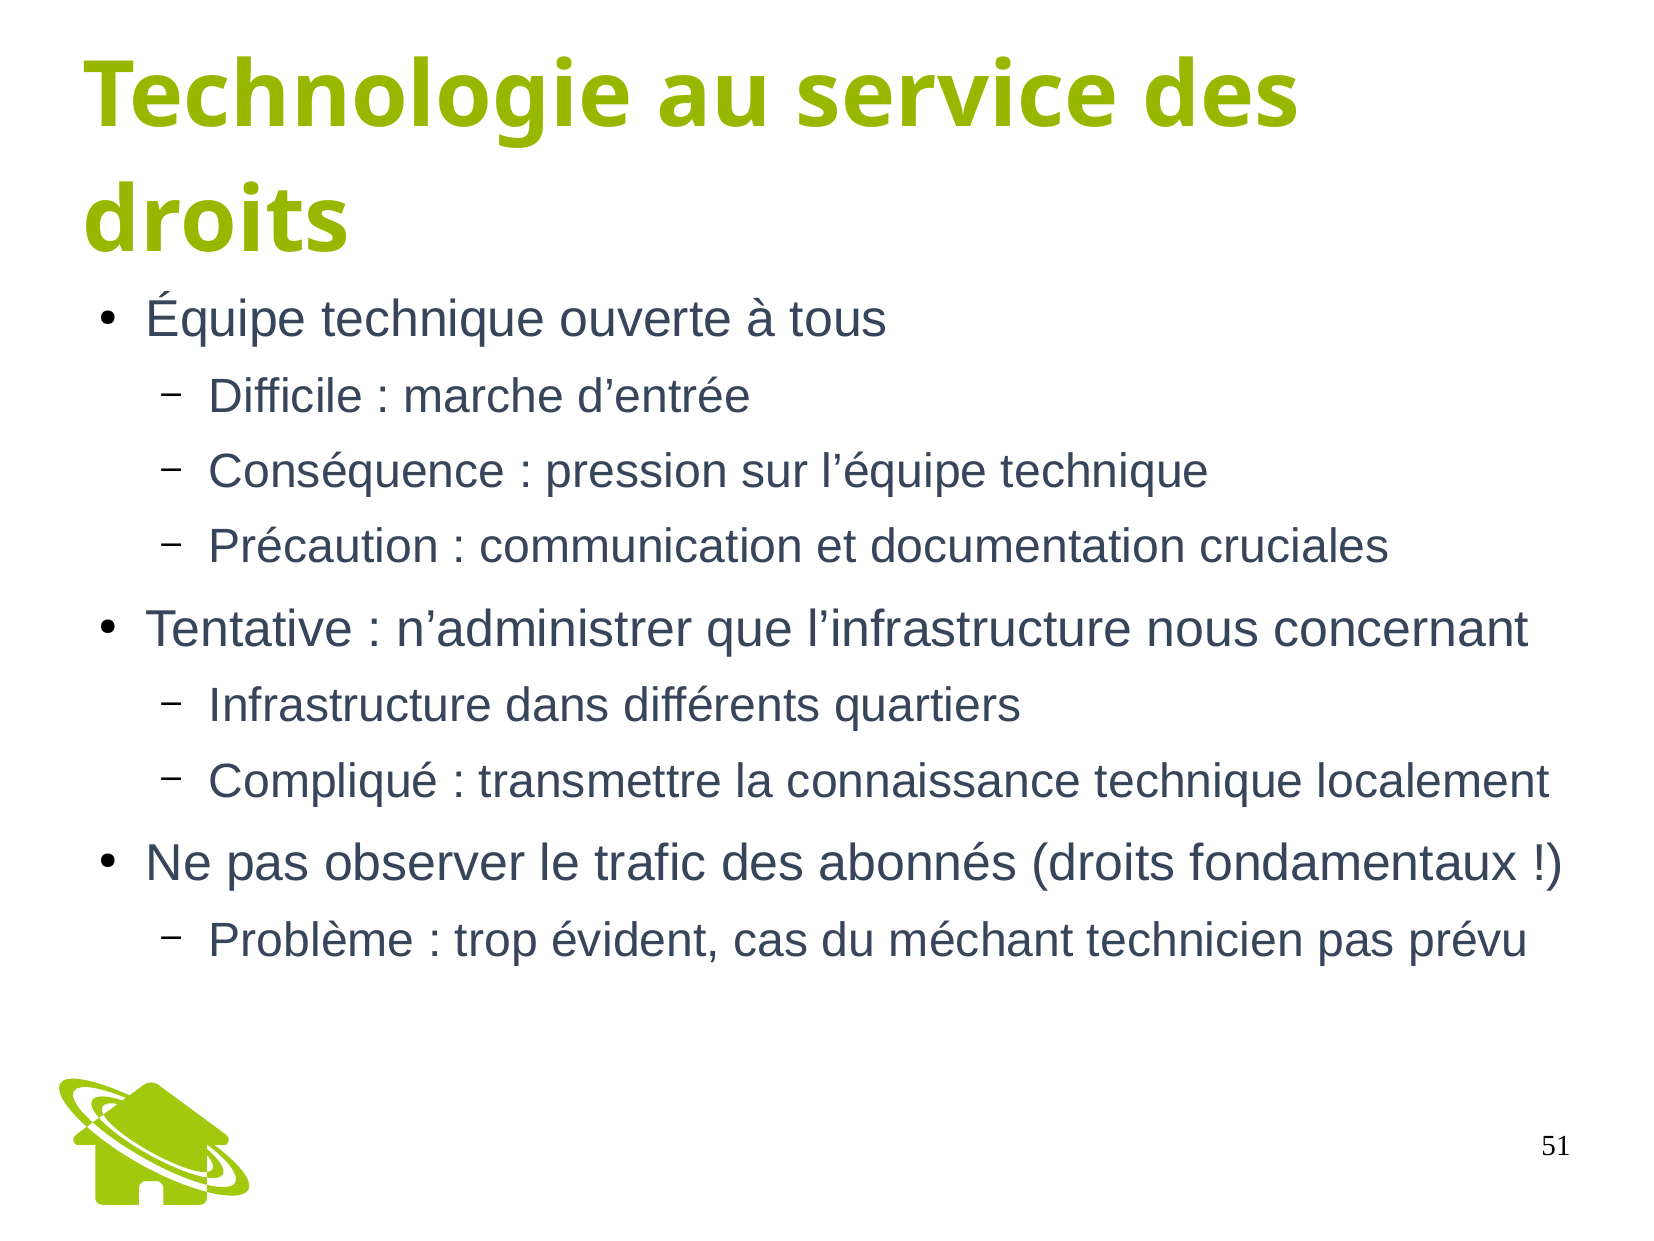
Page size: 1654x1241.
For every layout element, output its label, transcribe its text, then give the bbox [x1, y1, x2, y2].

title Technologie au service des droits [82, 49, 1571, 257]
list Équipe technique ouverte à tous Difficile : marche d’entrée Conséquence : pression sur l’équipe technique Précaution : communication et documentation cruciales Tentative : n’administrer que l’infrastructure nous concernant Infrastructure dans différents quartiers Compliqué : transmettre la connaissance technique localement Ne pas observer le trafic des abonnés (droits fondamentaux !) Problème : trop évident, cas du méchant technicien pas prévu [82, 290, 1571, 1010]
